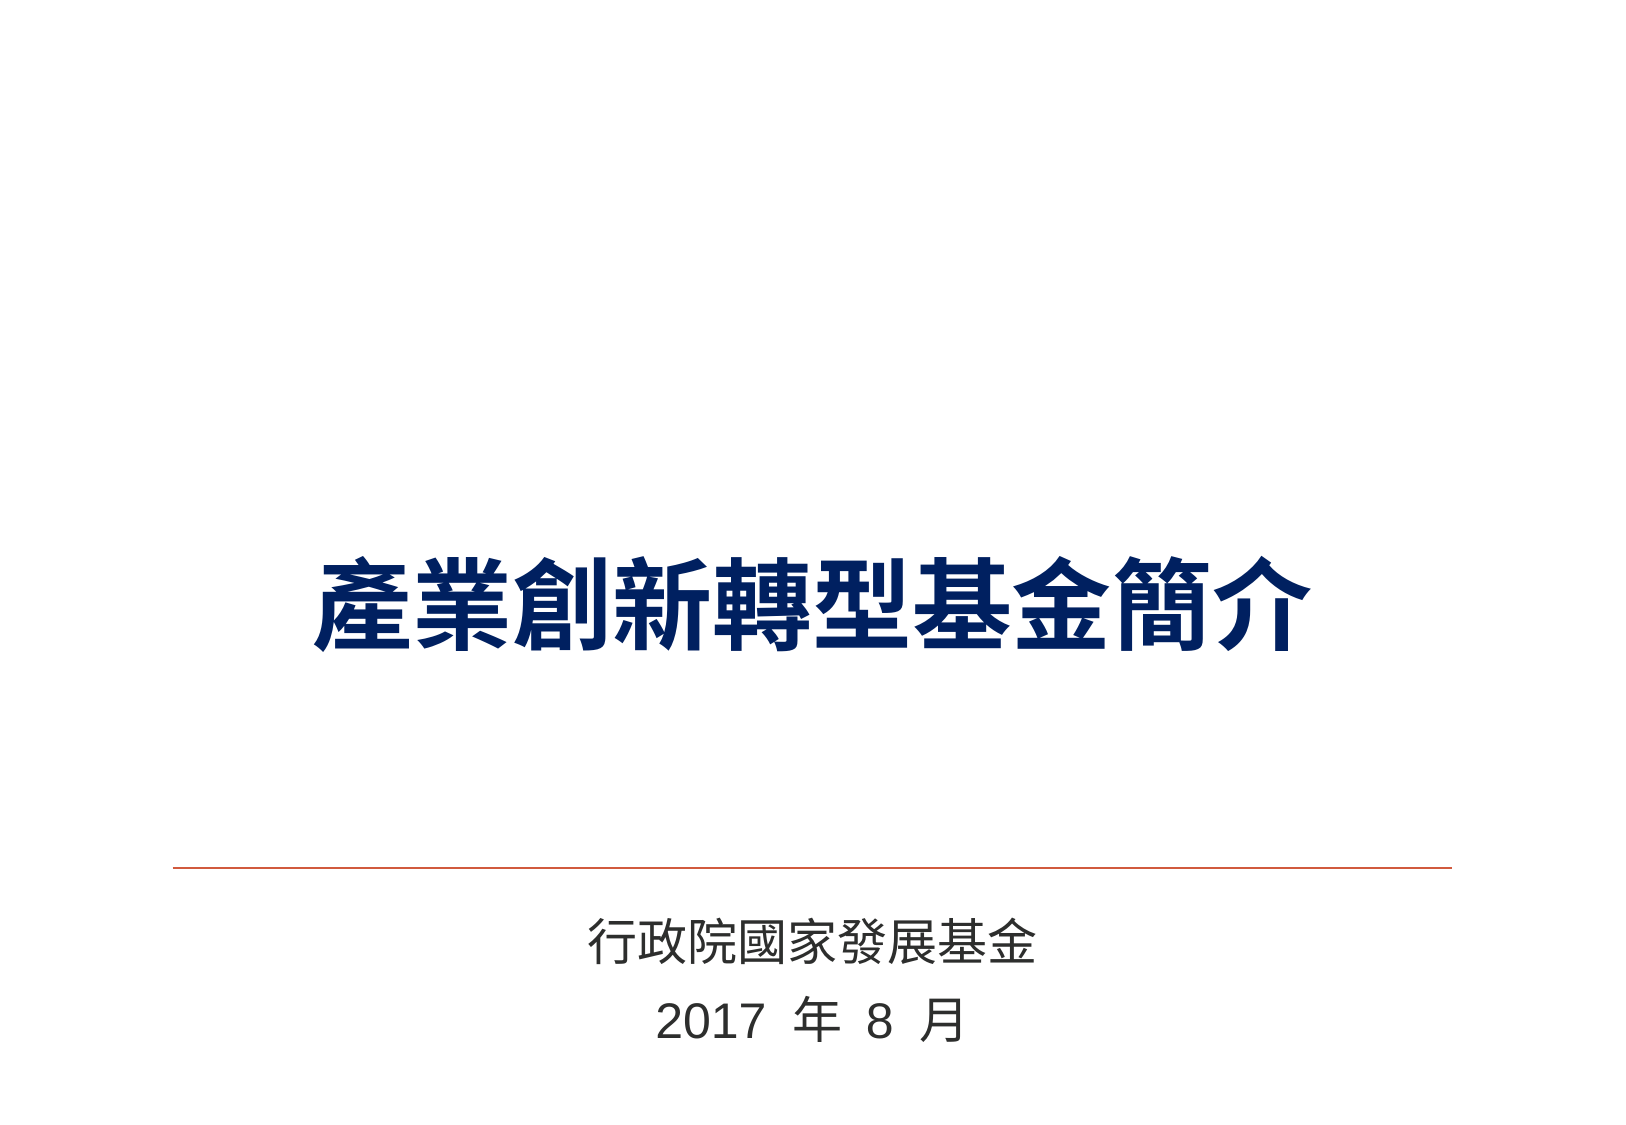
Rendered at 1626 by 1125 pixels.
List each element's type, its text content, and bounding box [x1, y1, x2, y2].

title 產業創新轉型基金簡介 [172, 313, 1453, 869]
subtitle 行政院國家發展基金 2017 年 8 月 [172, 891, 1453, 967]
